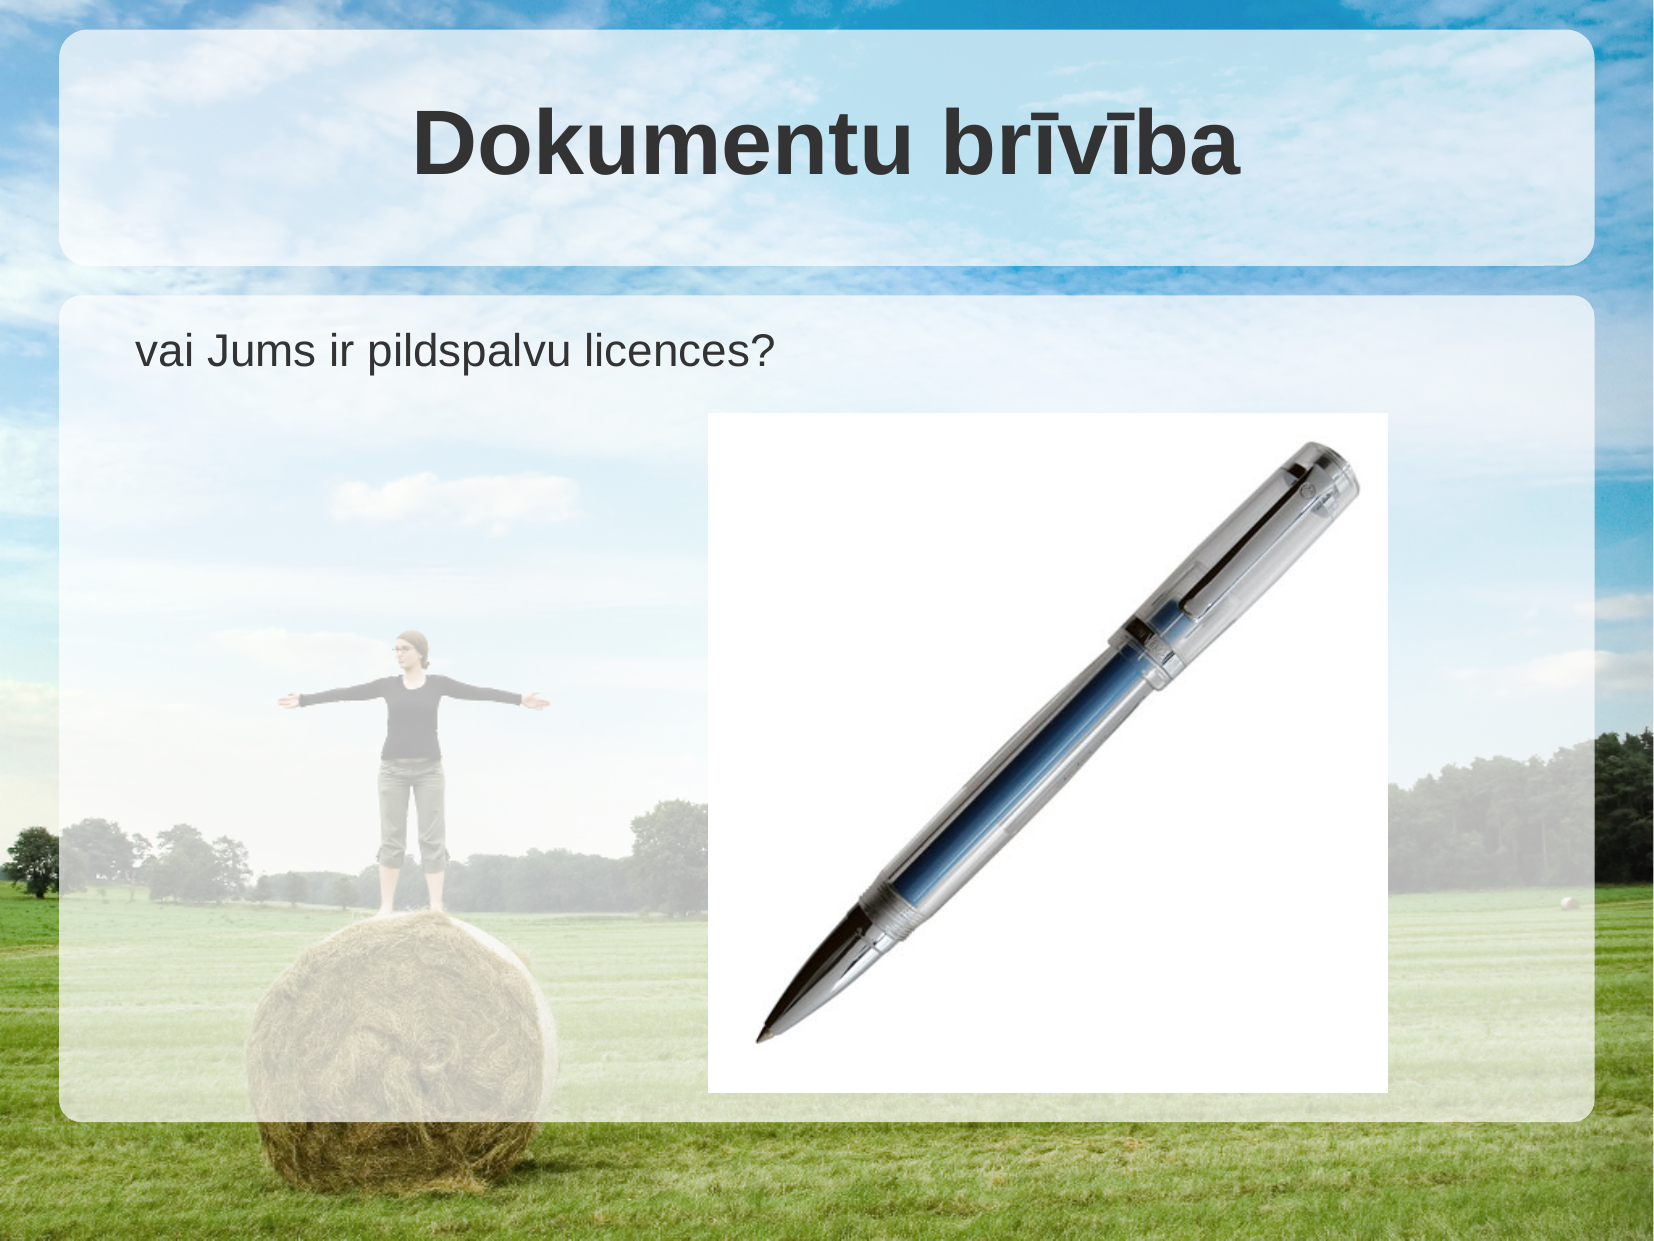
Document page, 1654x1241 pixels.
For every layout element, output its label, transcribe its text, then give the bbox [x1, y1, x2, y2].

title Dokumentu brīvība [118, 49, 1536, 237]
picture [0, 0, 1654, 1241]
list vai Jums ir pildspalvu licences? [118, 324, 1571, 1109]
